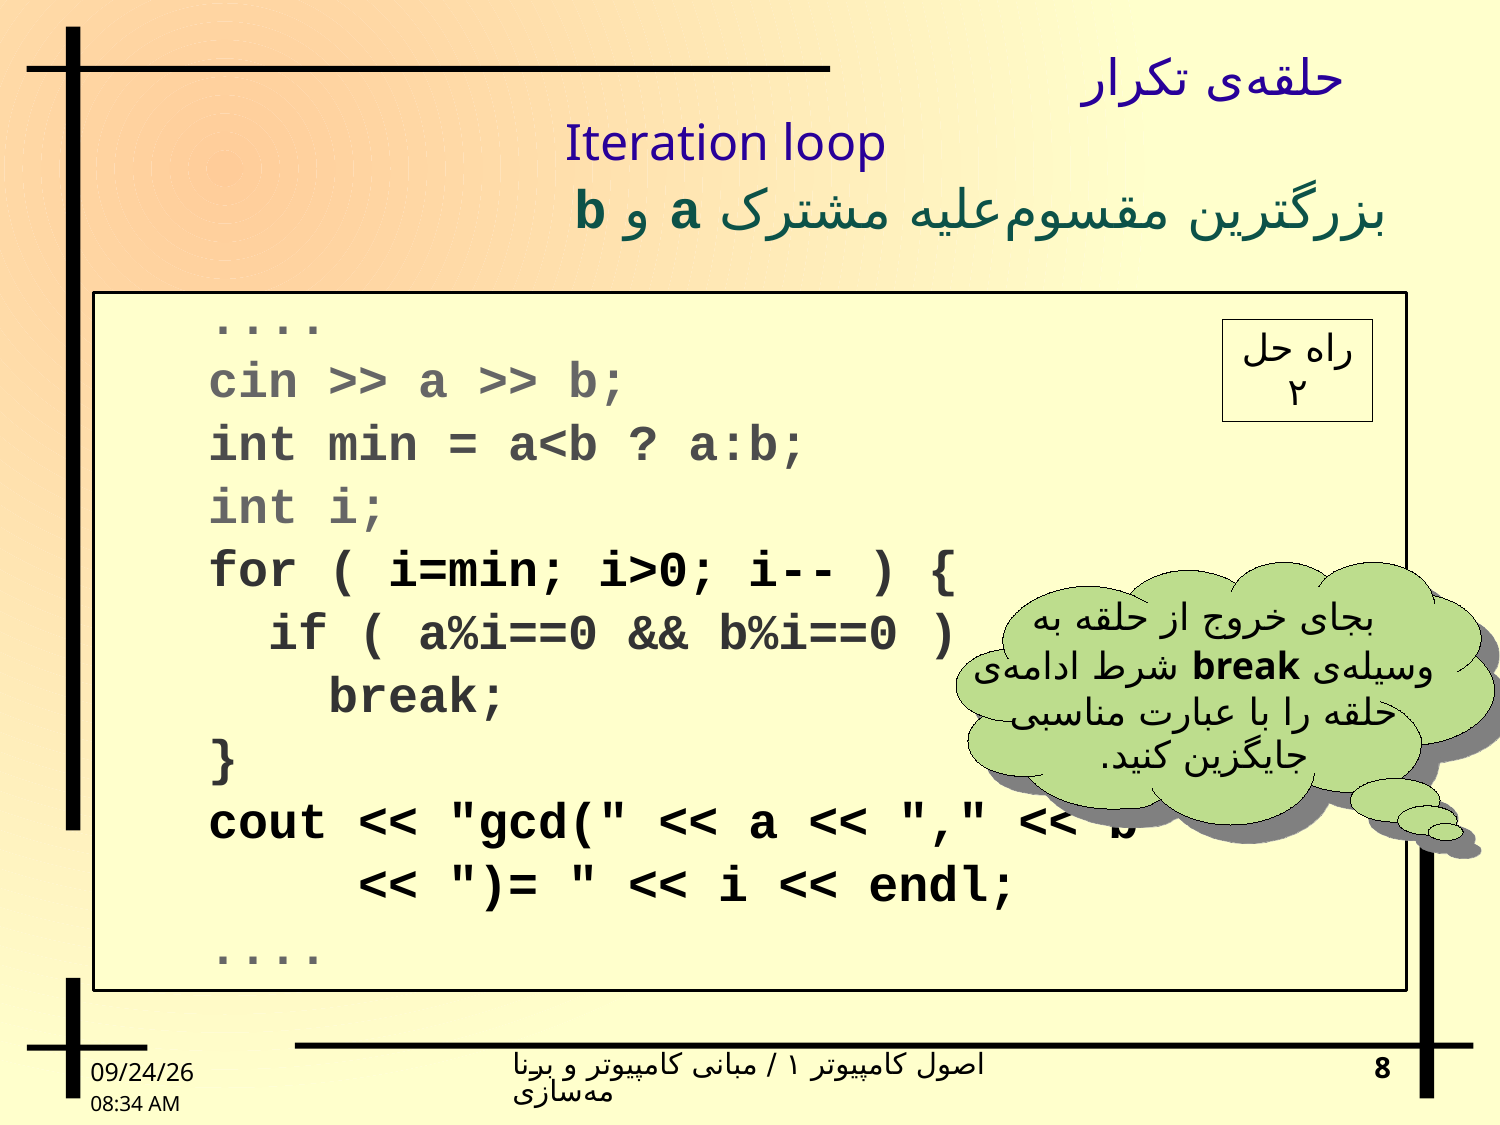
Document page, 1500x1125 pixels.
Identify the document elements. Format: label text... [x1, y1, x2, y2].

list بزرگترین مقسوم‌علیه مشترک a و b [92, 178, 1441, 264]
text_box بجای خروج از حلقه به وسیله‌ی break شرط ادامه‌ی حلقه را با عبارت مناسبی جایگزین کنید. [956, 562, 1495, 841]
title حلقه‌ی تکرار Iteration loop [86, 52, 1367, 172]
list .... cin >> a >> b; int min = a<b ? a:b; int i; for ( i=min; i>0; i-- ) { if ( a%i==0 && b%i==0 ) break; } cout << "gcd(" << a << "," << b << ")= " << i << endl; .... [93, 292, 1407, 991]
text_box راه حل ۲ [1222, 319, 1373, 396]
